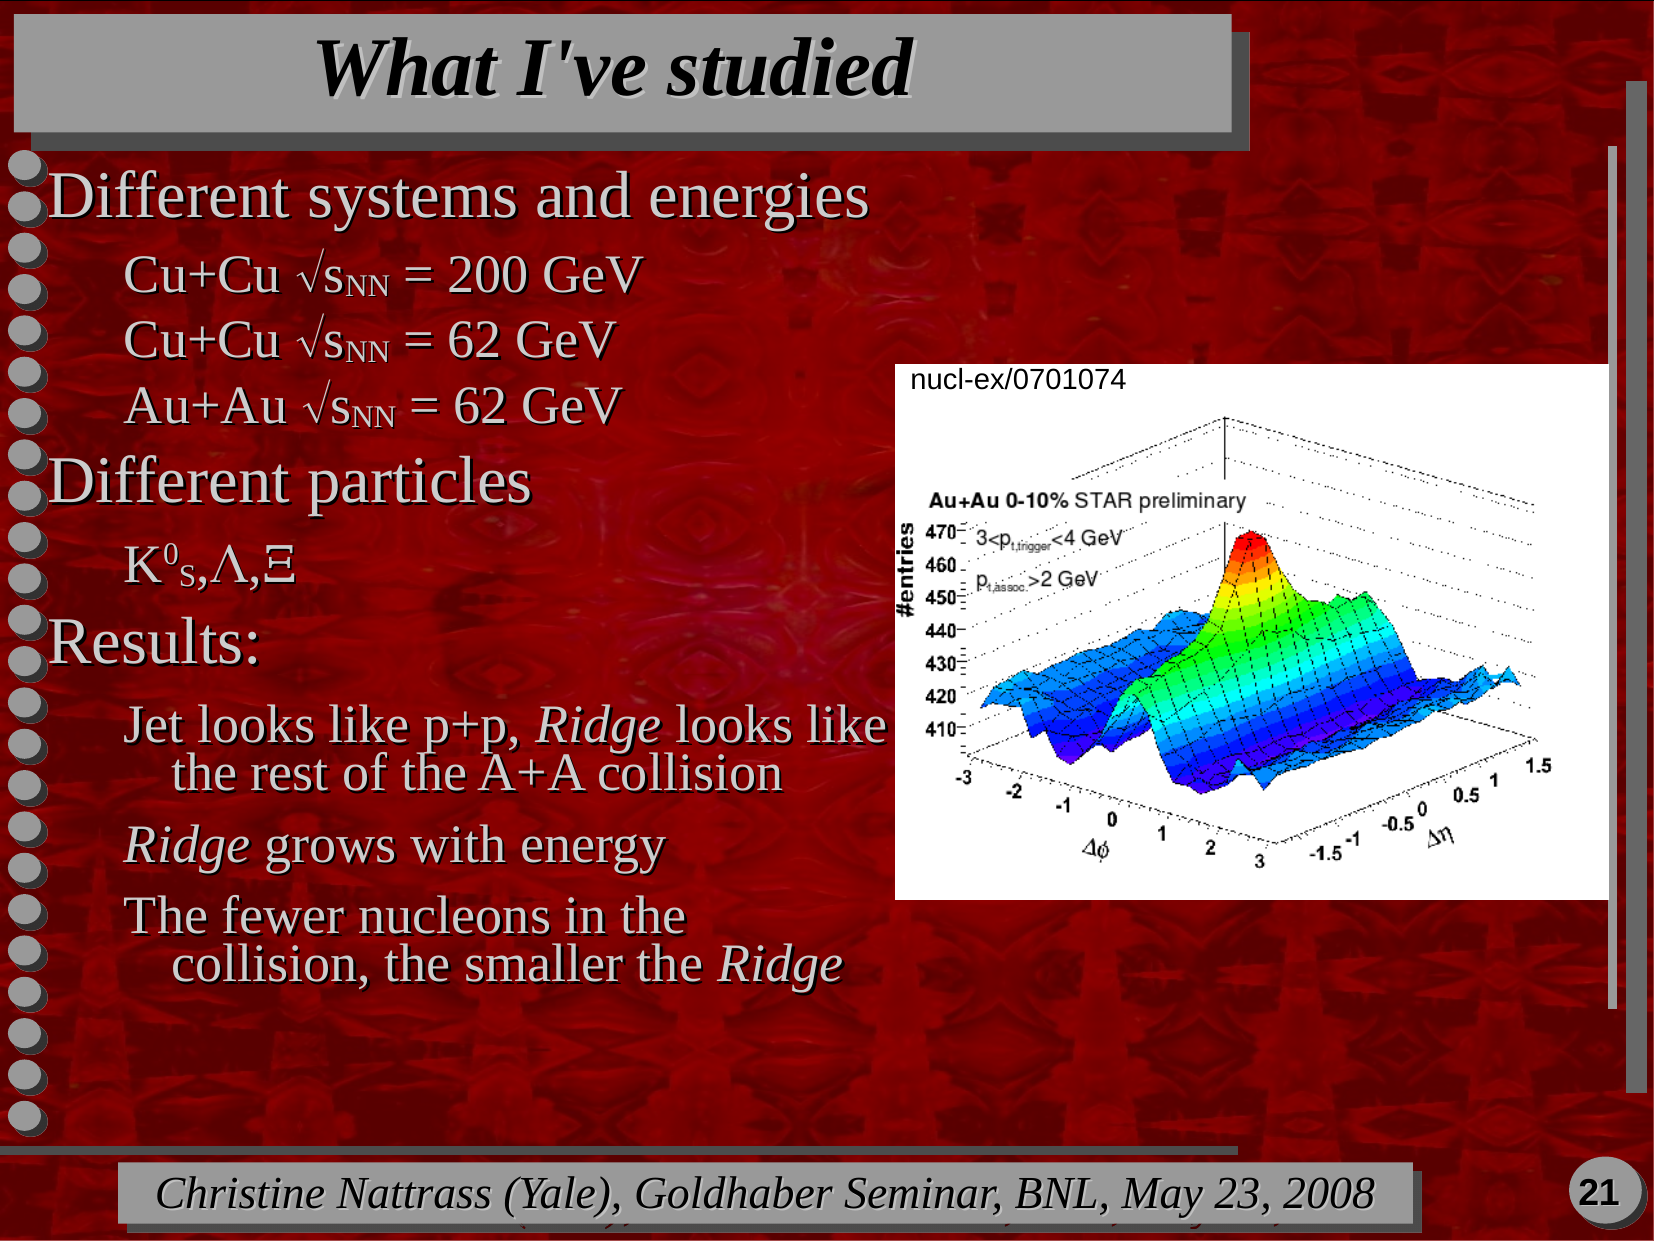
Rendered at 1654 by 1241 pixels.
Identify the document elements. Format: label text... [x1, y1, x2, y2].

picture [901, 364, 1609, 901]
list Different systems and energies Cu+Cu √sNN = 200 GeV Cu+Cu √sNN = 62 GeV Au+Au √sNN = 62 GeV Different particles K0S,, Results: Jet looks like p+p, Ridge looks like the rest of the A+A collision Ridge grows with energy The fewer nucleons in the collision, the smaller the Ridge [29, 169, 901, 1119]
text_box nucl-ex/0701074 [901, 359, 1469, 410]
title What I've studied [0, 0, 1232, 152]
